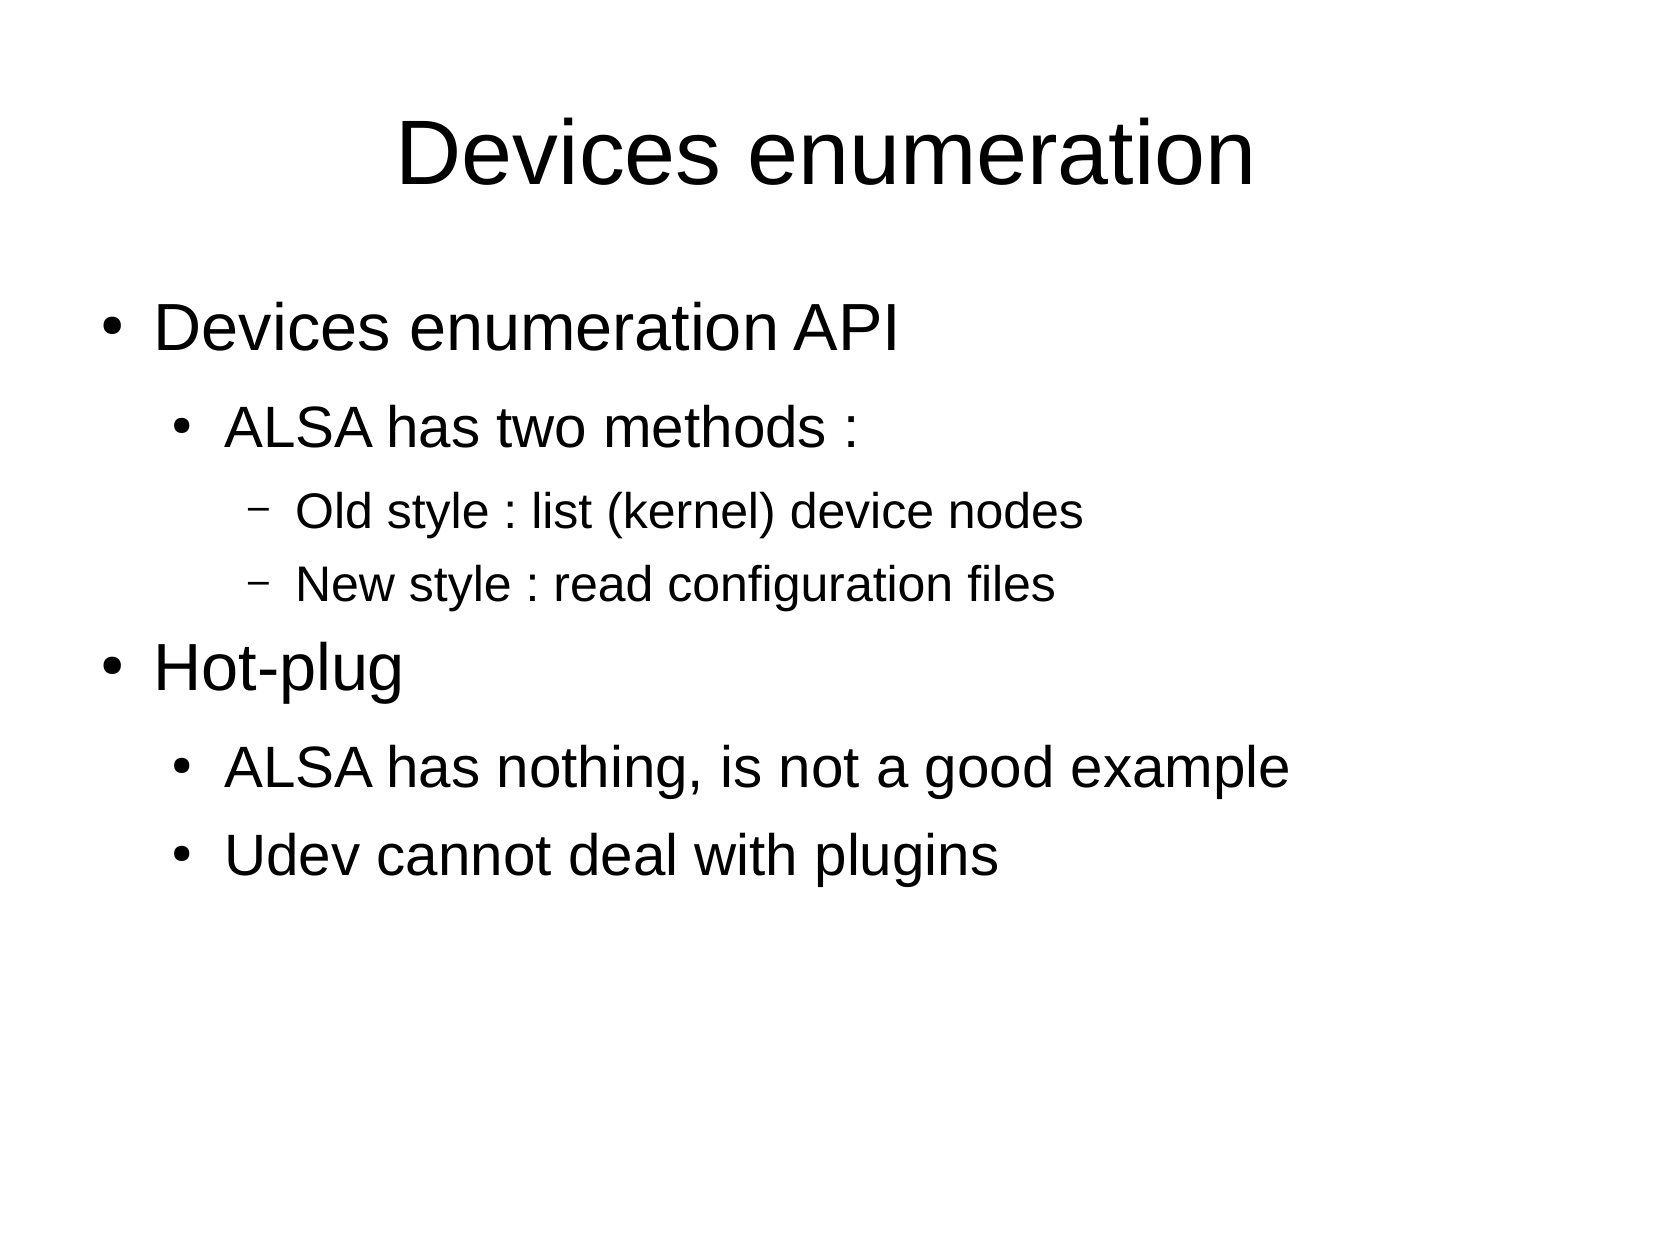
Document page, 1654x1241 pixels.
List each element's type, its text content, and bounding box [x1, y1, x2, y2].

title Devices enumeration [82, 49, 1571, 257]
list Devices enumeration API ALSA has two methods : Old style : list (kernel) device nodes New style : read configuration files Hot-plug ALSA has nothing, is not a good example Udev cannot deal with plugins [82, 290, 1571, 1109]
